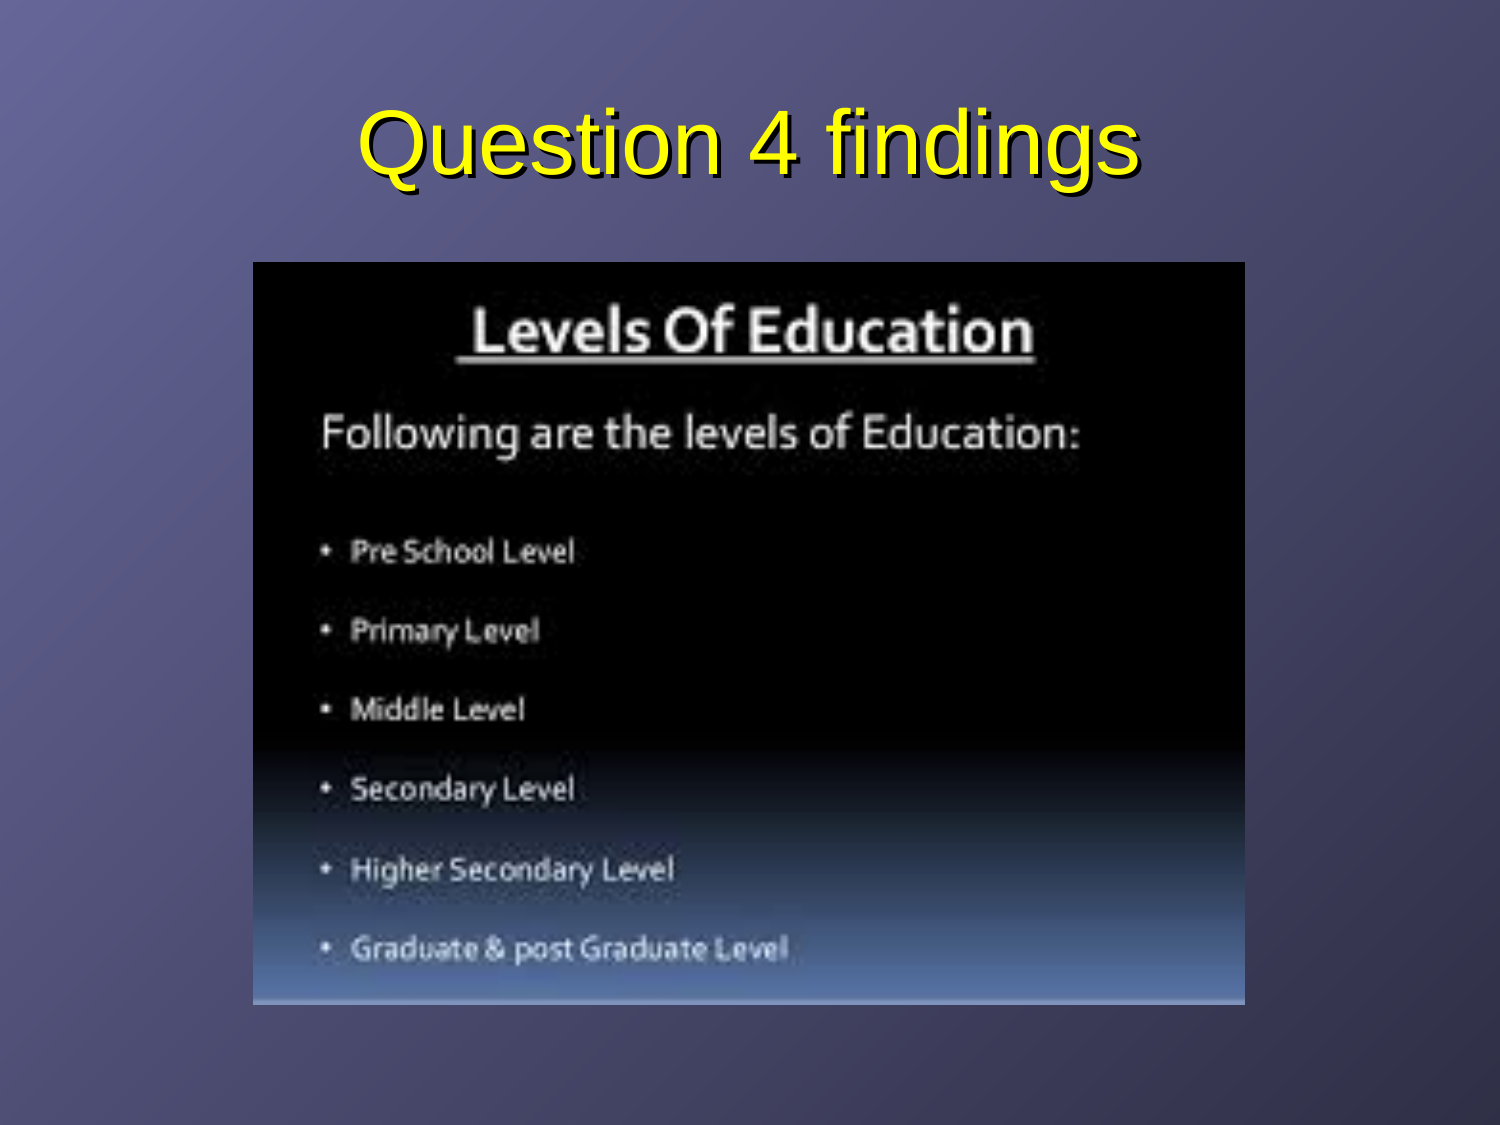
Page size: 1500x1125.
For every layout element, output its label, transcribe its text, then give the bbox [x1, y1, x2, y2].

picture [253, 262, 1245, 1005]
title Question 4 findings [75, 45, 1424, 232]
